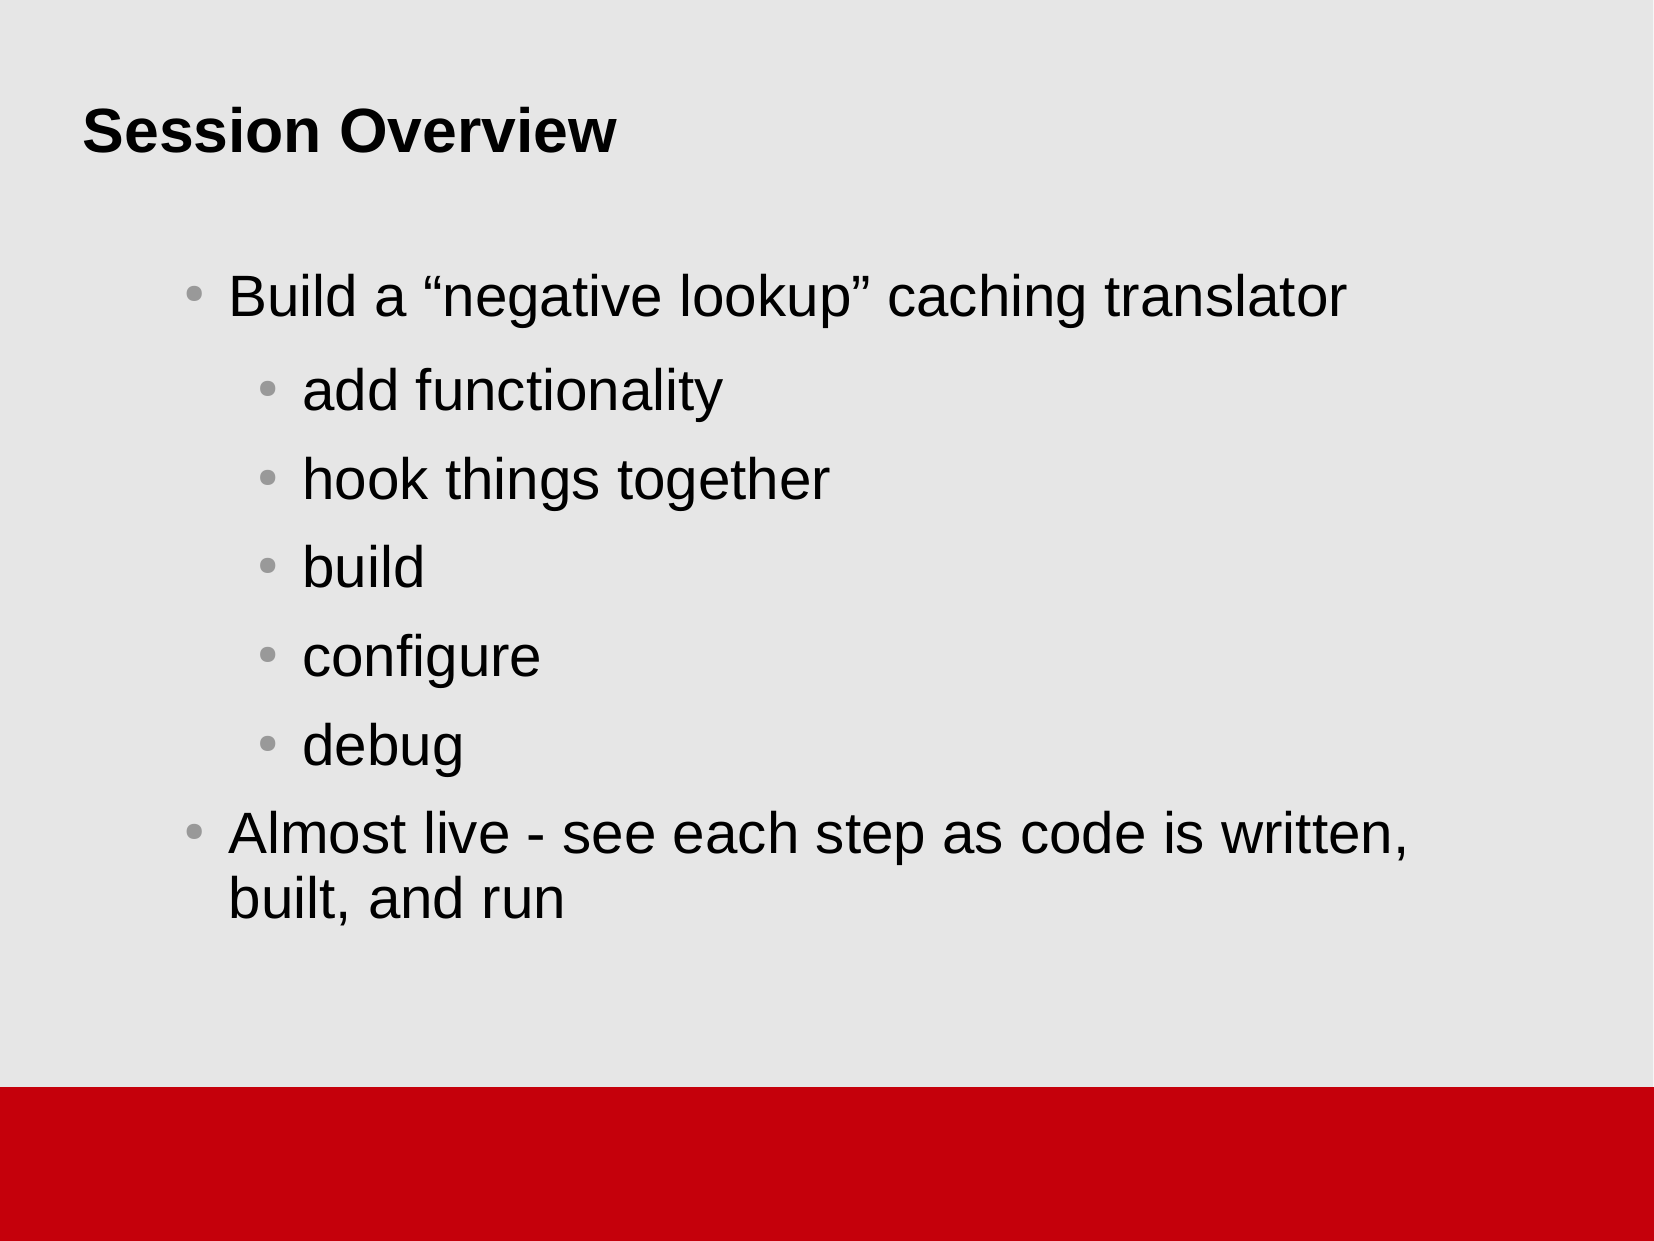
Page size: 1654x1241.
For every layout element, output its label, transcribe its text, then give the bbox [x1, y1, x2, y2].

list Build a “negative lookup” caching translator add functionality hook things together build configure debug Almost live - see each step as code is written, built, and run [168, 263, 1425, 1006]
title Session Overview [82, 37, 1571, 226]
